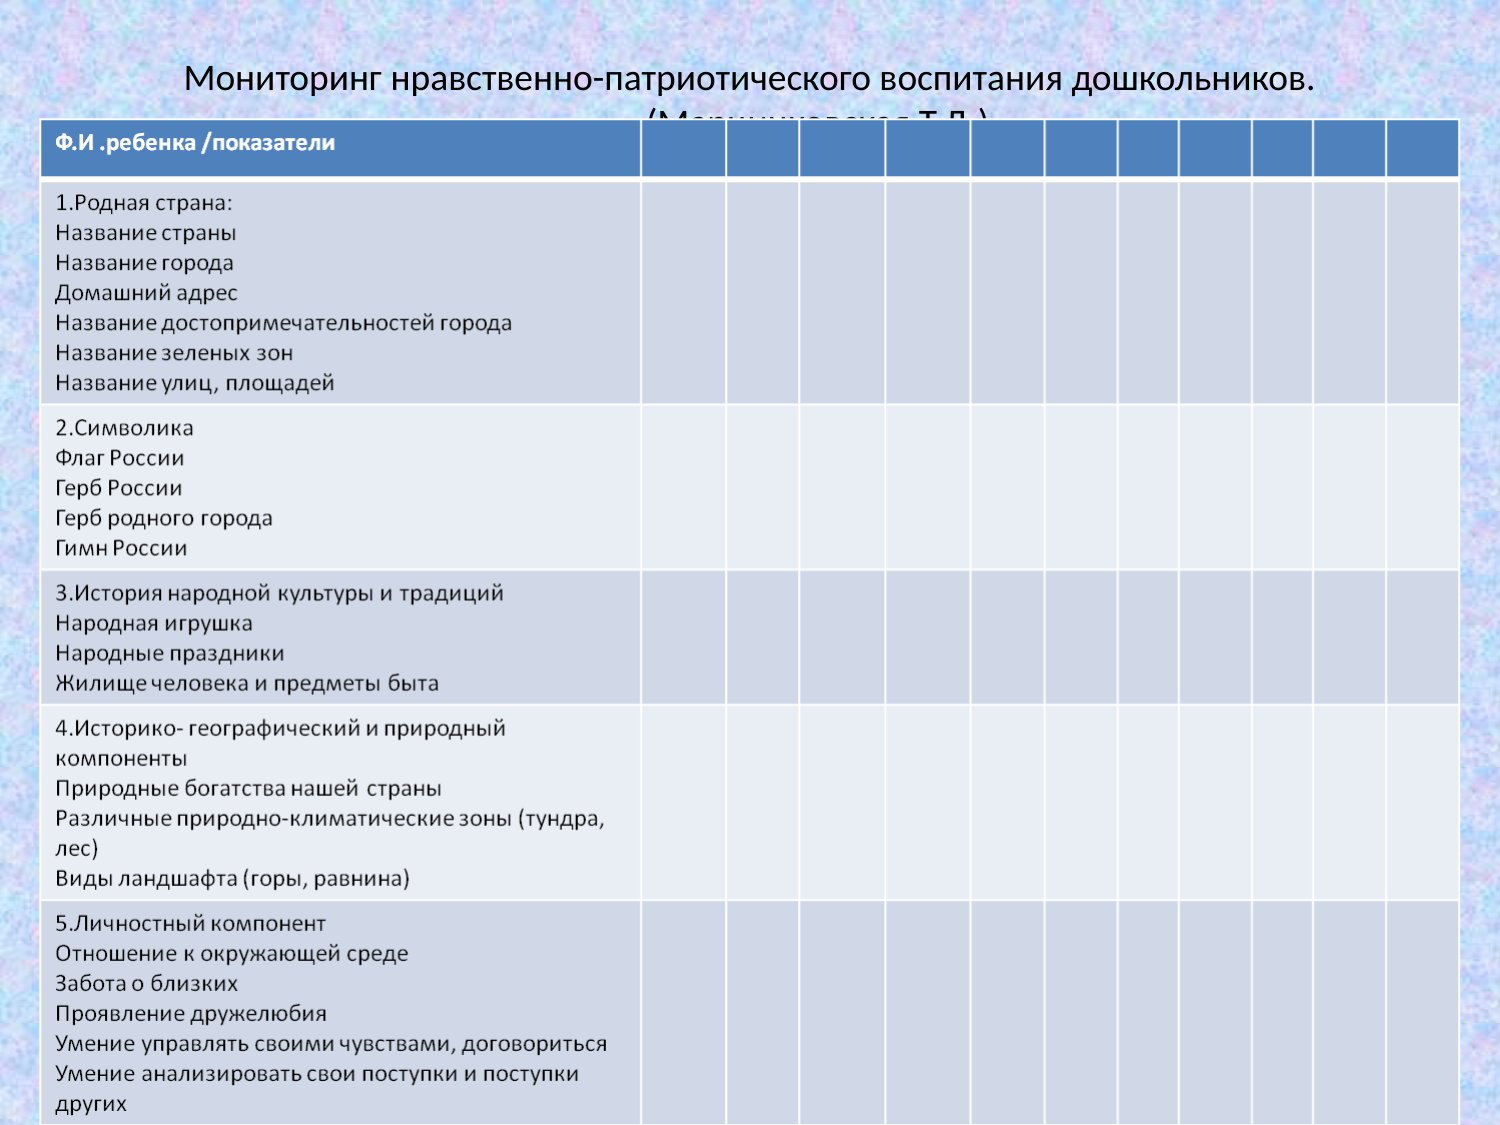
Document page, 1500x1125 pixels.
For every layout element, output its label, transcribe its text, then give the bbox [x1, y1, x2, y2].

picture [28, 108, 1472, 1125]
title Мониторинг нравственно-патриотического воспитания дошкольников. (Марцинковская Т.Д.) [75, 45, 1426, 108]
